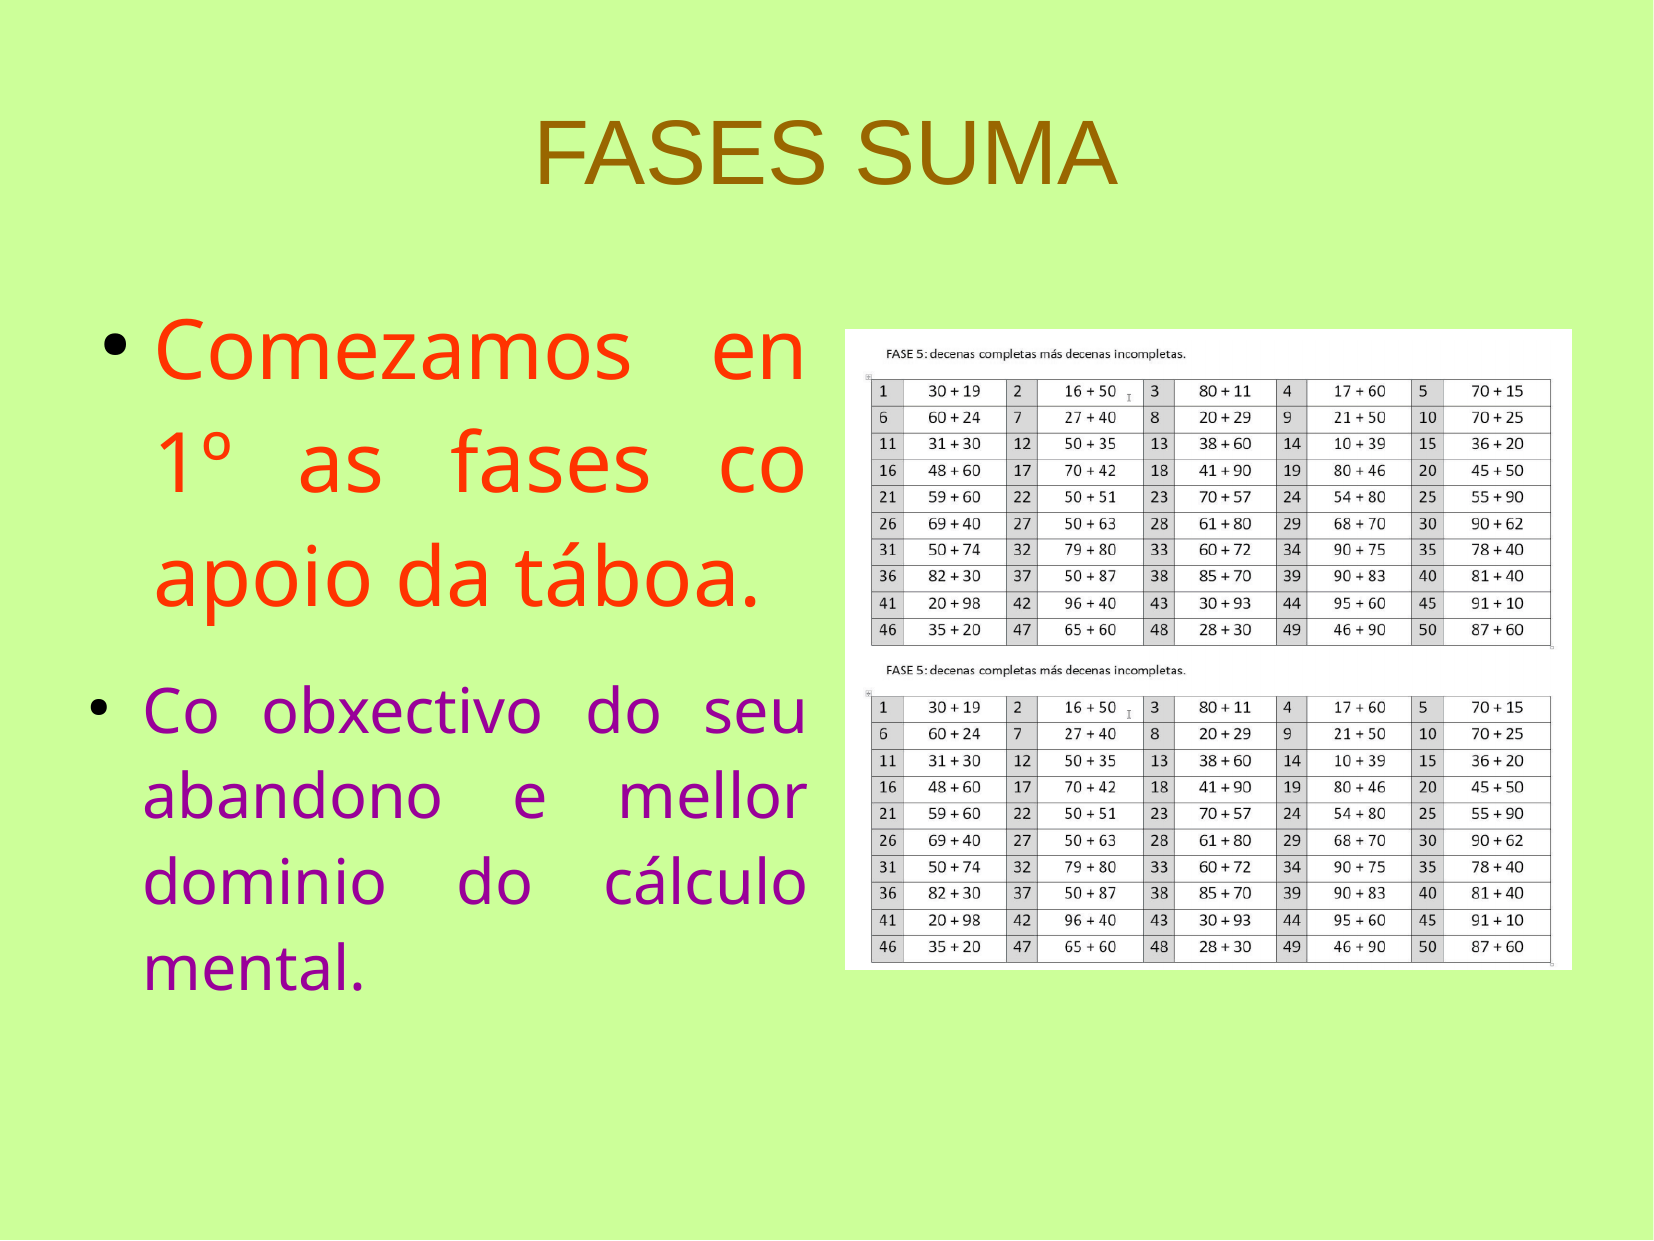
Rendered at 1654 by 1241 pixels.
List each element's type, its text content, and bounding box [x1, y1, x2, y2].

list Comezamos en 1º as fases co apoio da táboa. [82, 290, 809, 634]
title FASES SUMA [82, 49, 1571, 257]
picture [845, 329, 1572, 970]
list Co obxectivo do seu abandono e mellor dominio do cálculo mental. [82, 665, 809, 1009]
